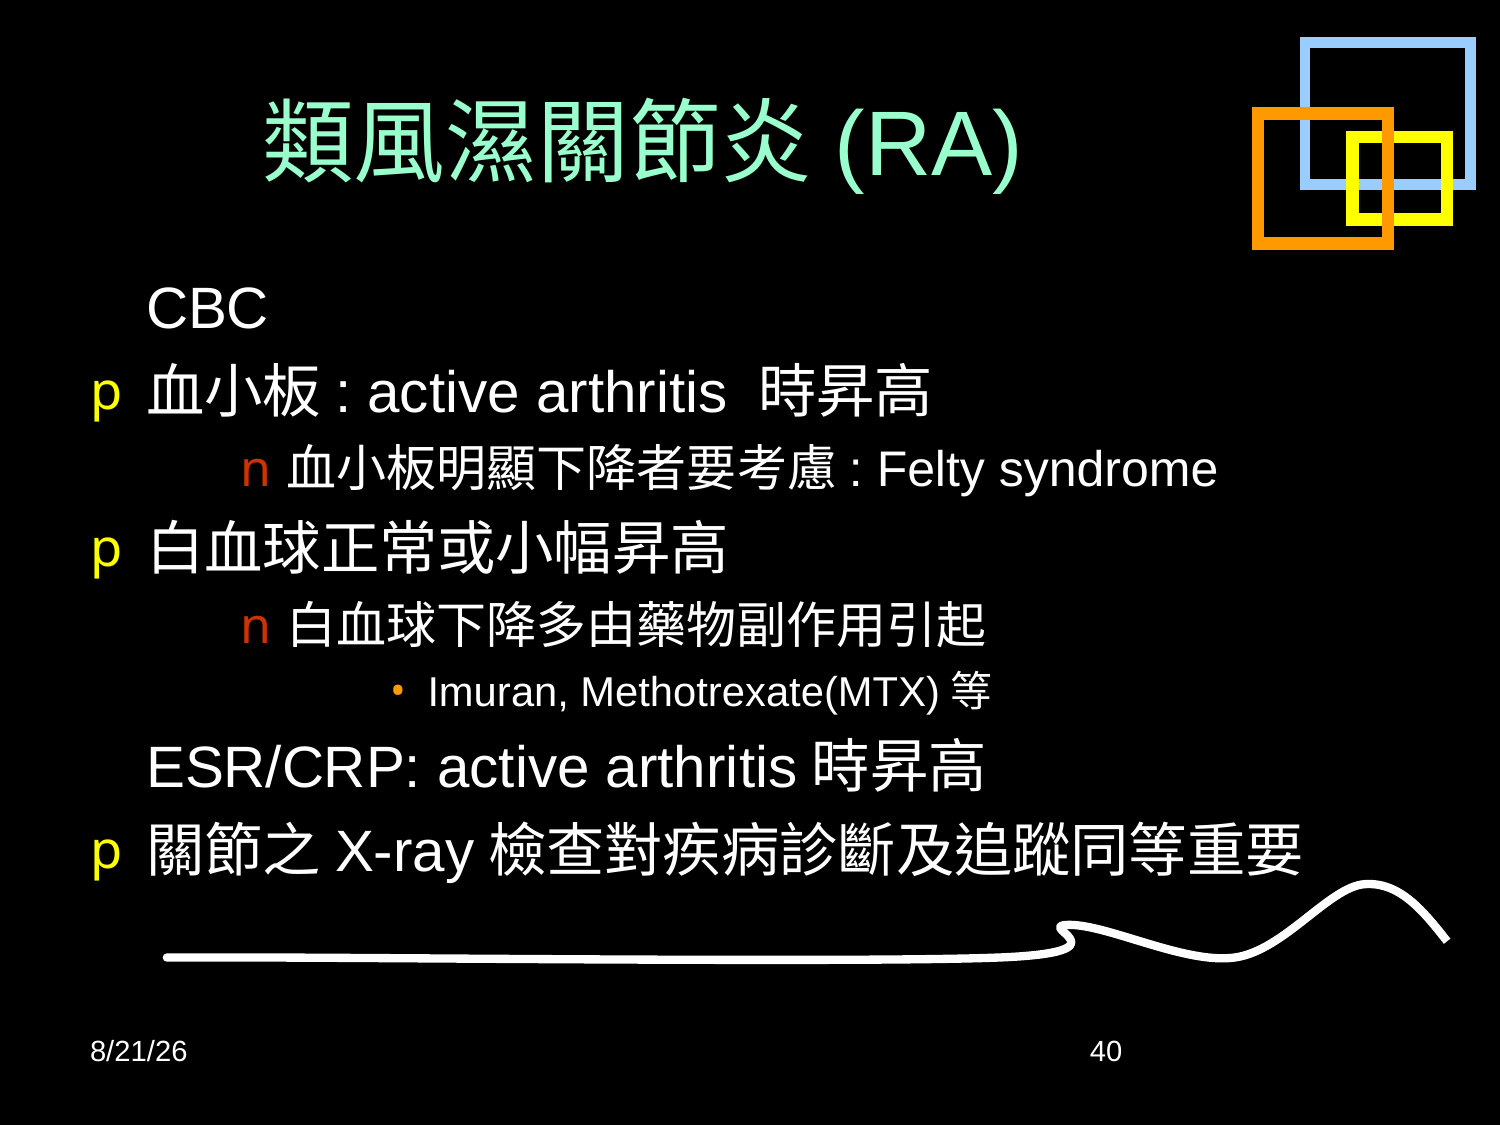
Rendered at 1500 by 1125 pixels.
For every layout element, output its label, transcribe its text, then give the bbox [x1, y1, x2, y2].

text_box [1074, 1024, 1426, 1103]
title 類風濕關節炎(RA) [75, 45, 1211, 233]
list CBC 血小板: active arthritis 時昇高 血小板明顯下降者要考慮: Felty syndrome 白血球正常或小幅昇高 白血球下降多由藥物副作用引起 Imuran, Methotrexate(MTX)等 ESR/CRP: active arthritis時昇高 關節之X-ray檢查對疾病診斷及追蹤同等重要 [75, 262, 1426, 953]
text_box [75, 1024, 426, 1103]
